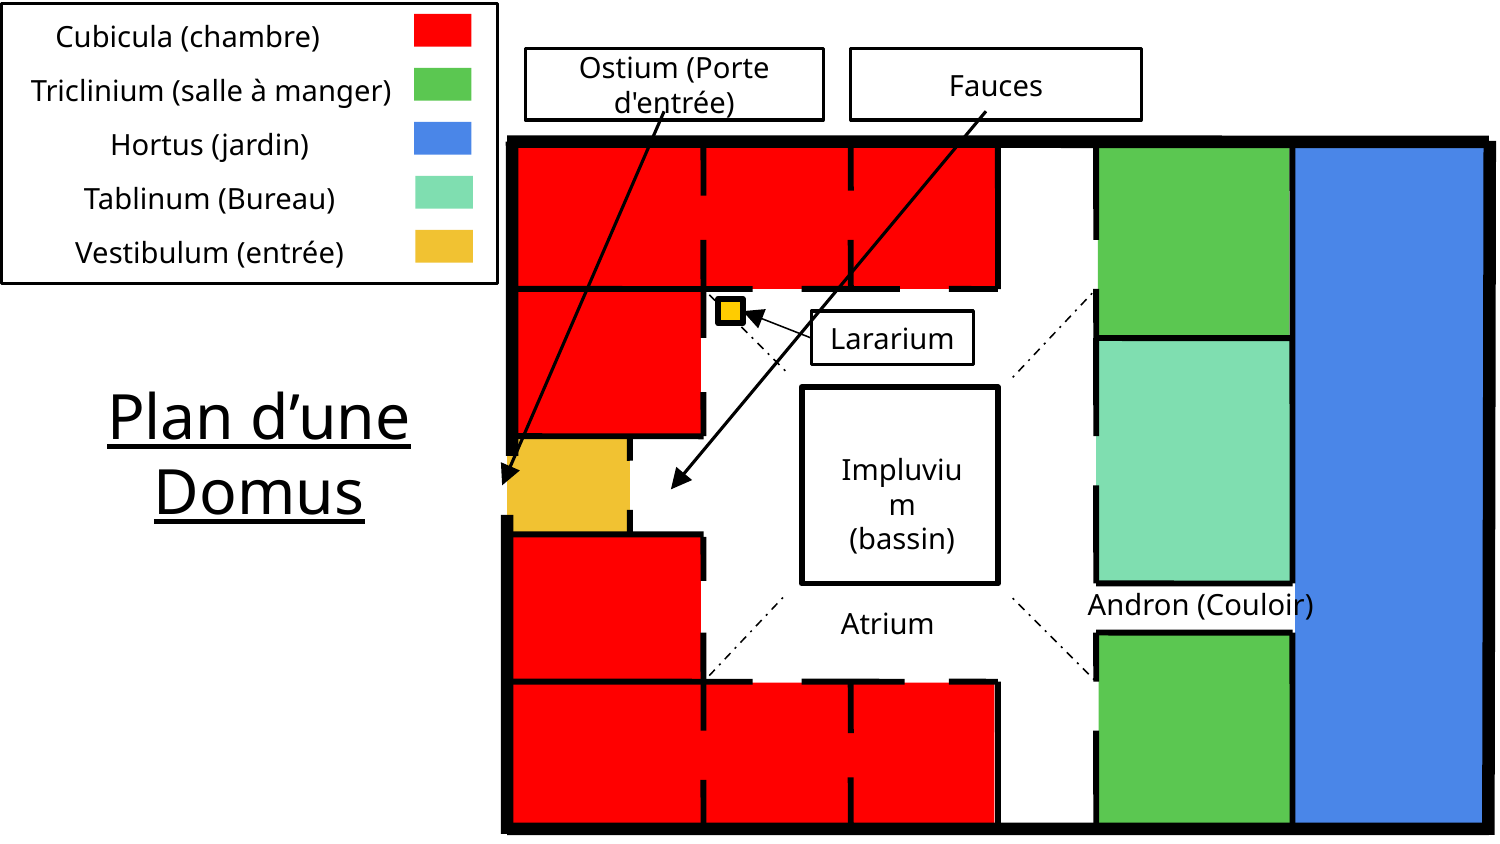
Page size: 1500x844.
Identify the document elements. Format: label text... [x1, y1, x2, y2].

text_box Triclinium (salle à manger) [1, 57, 421, 112]
text_box Cubicula (chambre) [1, 3, 375, 57]
text_box Hortus (jardin) [0, 111, 419, 165]
text_box [1097, 149, 1289, 335]
text_box [1096, 341, 1289, 578]
text_box [415, 229, 473, 263]
text_box [414, 67, 472, 101]
text_box Ostium (Porte d'entrée) [525, 48, 824, 121]
text_box Impluvium (bassin) [816, 443, 988, 528]
text_box Atrium [826, 598, 959, 655]
text_box Andron (Couloir) [1066, 578, 1335, 635]
text_box [527, 292, 701, 433]
text_box [514, 682, 995, 822]
text_box [512, 440, 630, 531]
text_box [854, 148, 995, 289]
text_box [519, 292, 583, 433]
text_box Lararium [811, 310, 974, 365]
text_box Plan d’une Domus [6, 361, 512, 538]
text_box [415, 175, 473, 209]
text_box [592, 148, 952, 289]
text_box [718, 298, 743, 324]
text_box Tablinum (Bureau) [0, 165, 419, 219]
text_box [414, 13, 472, 47]
text_box [519, 148, 646, 285]
text_box Fauces [850, 48, 1142, 121]
text_box [514, 538, 701, 678]
text_box [1296, 149, 1483, 822]
text_box [414, 121, 472, 155]
text_box [1098, 636, 1289, 822]
text_box Vestibulum (entrée) [0, 219, 419, 274]
